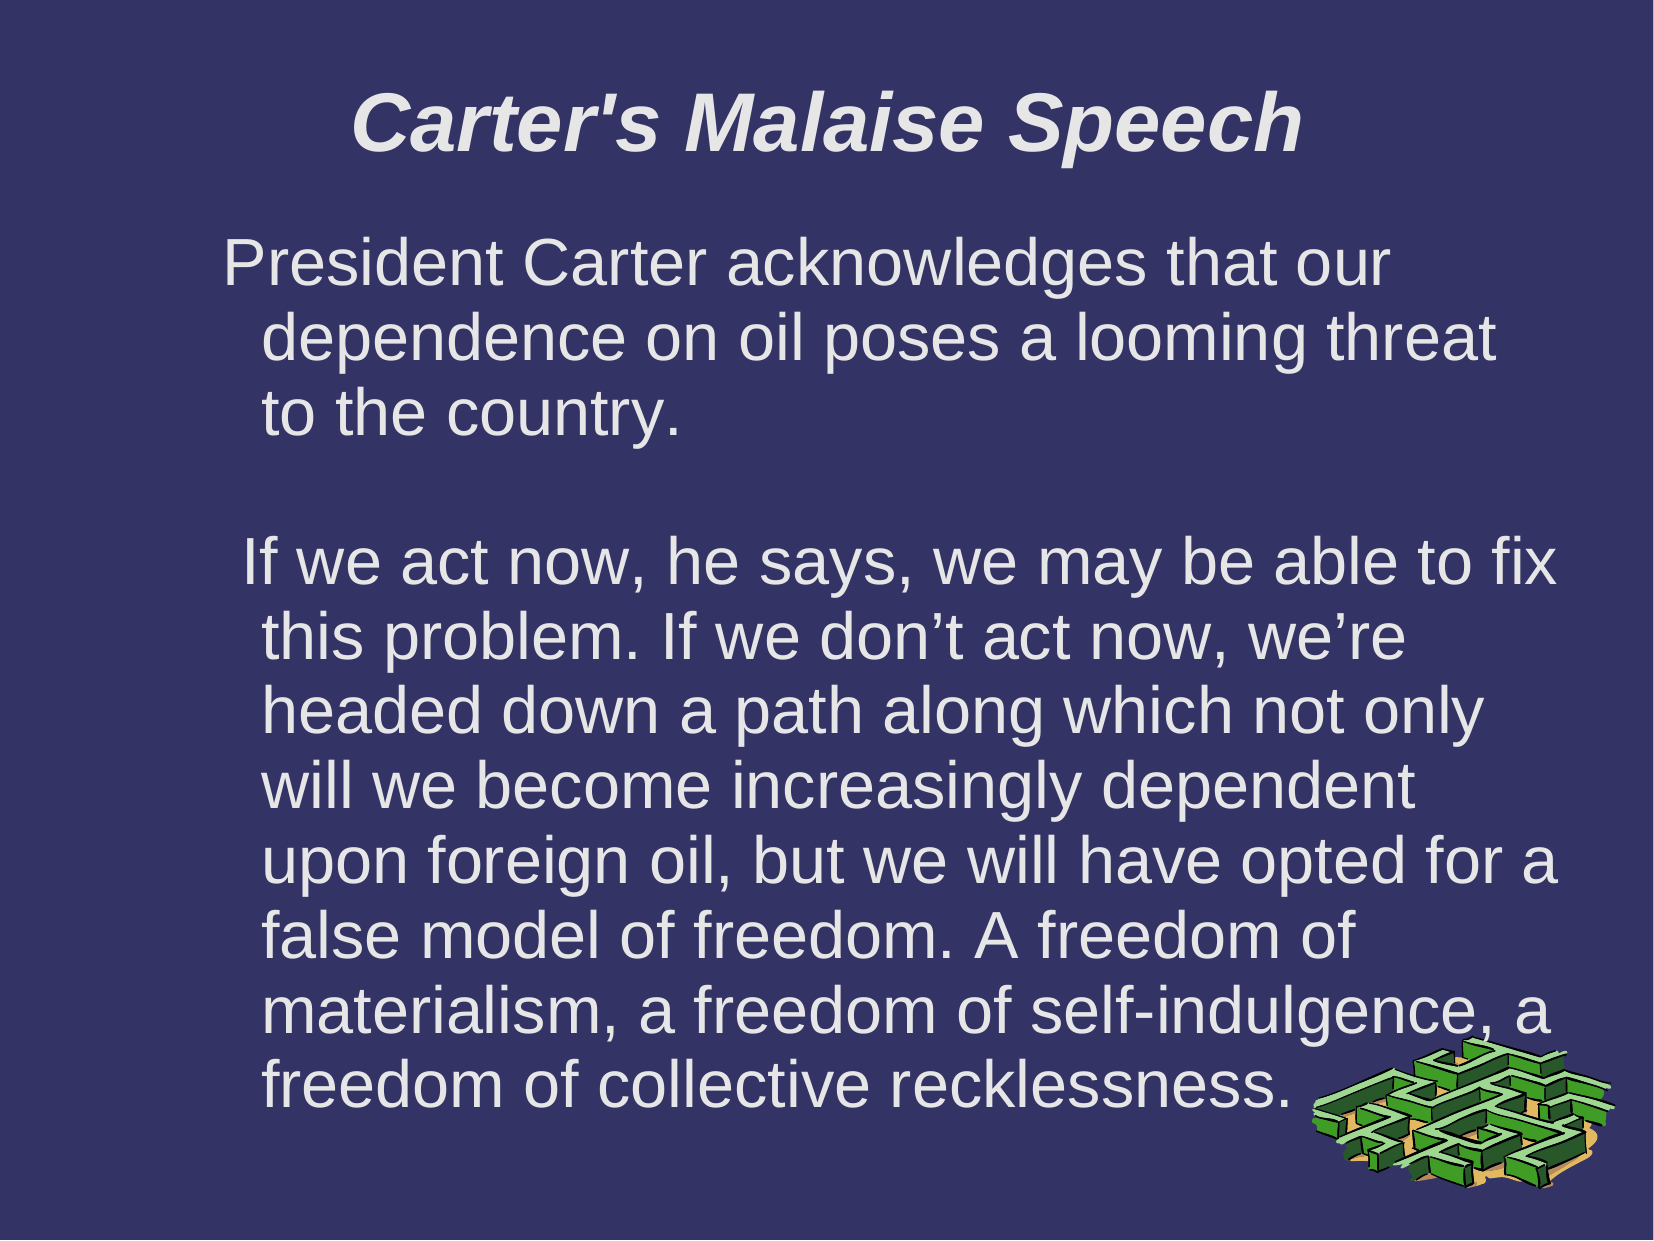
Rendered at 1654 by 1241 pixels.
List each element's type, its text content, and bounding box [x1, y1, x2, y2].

list President Carter acknowledges that our dependence on oil poses a looming threat to the country. If we act now, he says, we may be able to fix this problem. If we don’t act now, we’re headed down a path along which not only will we become increasingly dependent upon foreign oil, but we will have opted for a false model of freedom. A freedom of materialism, a freedom of self-indulgence, a freedom of collective recklessness. [178, 225, 1570, 1241]
title Carter's Malaise Speech [121, 26, 1534, 219]
